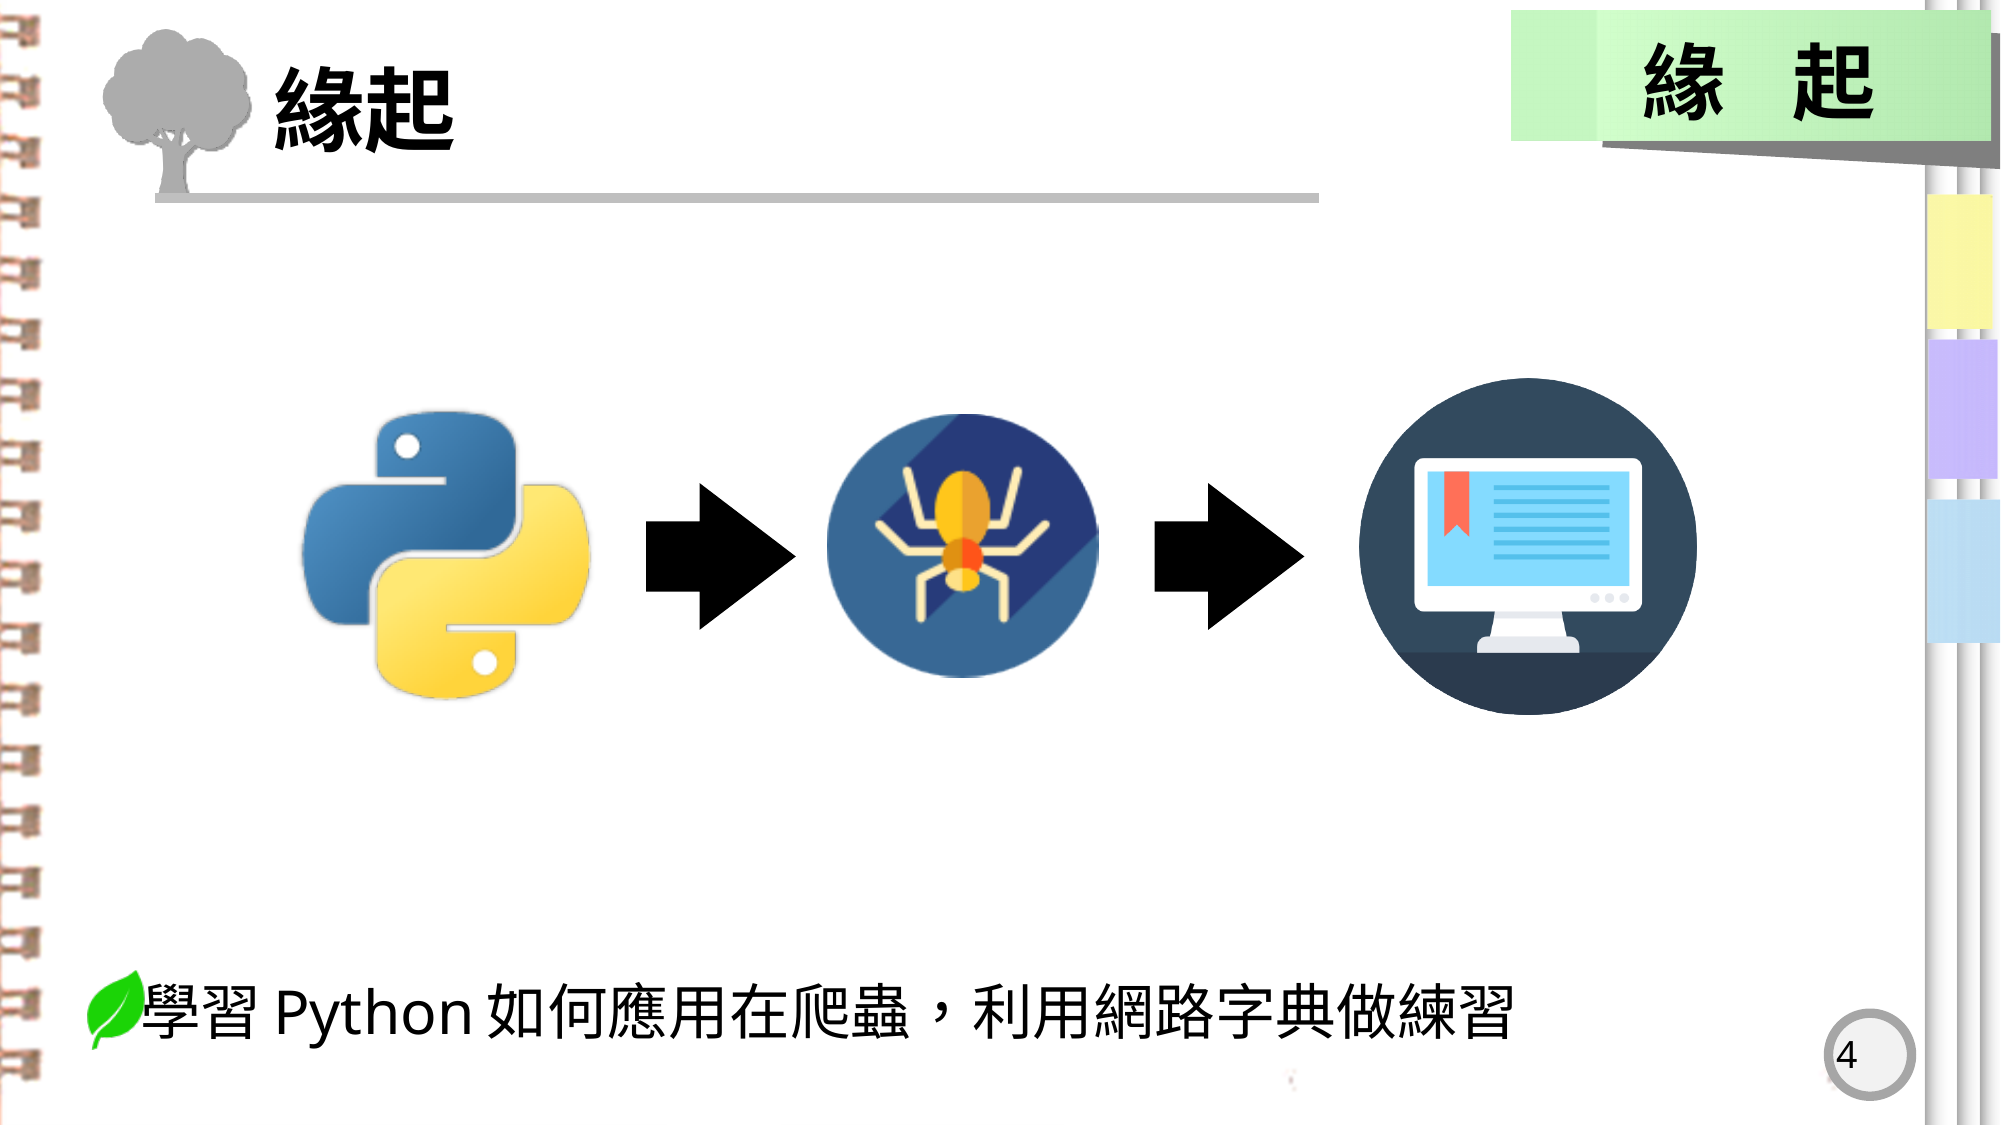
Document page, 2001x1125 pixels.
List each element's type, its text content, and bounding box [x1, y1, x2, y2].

picture [238, 348, 656, 765]
picture [827, 414, 1099, 678]
text_box 4 [1821, 1021, 1904, 1093]
text_box [1155, 485, 1303, 628]
list 學習Python如何應用在爬蟲，利用網路字典做練習 [61, 893, 1867, 1057]
title 緣起 [258, 29, 1867, 200]
picture [1359, 378, 1697, 715]
text_box [647, 485, 795, 628]
